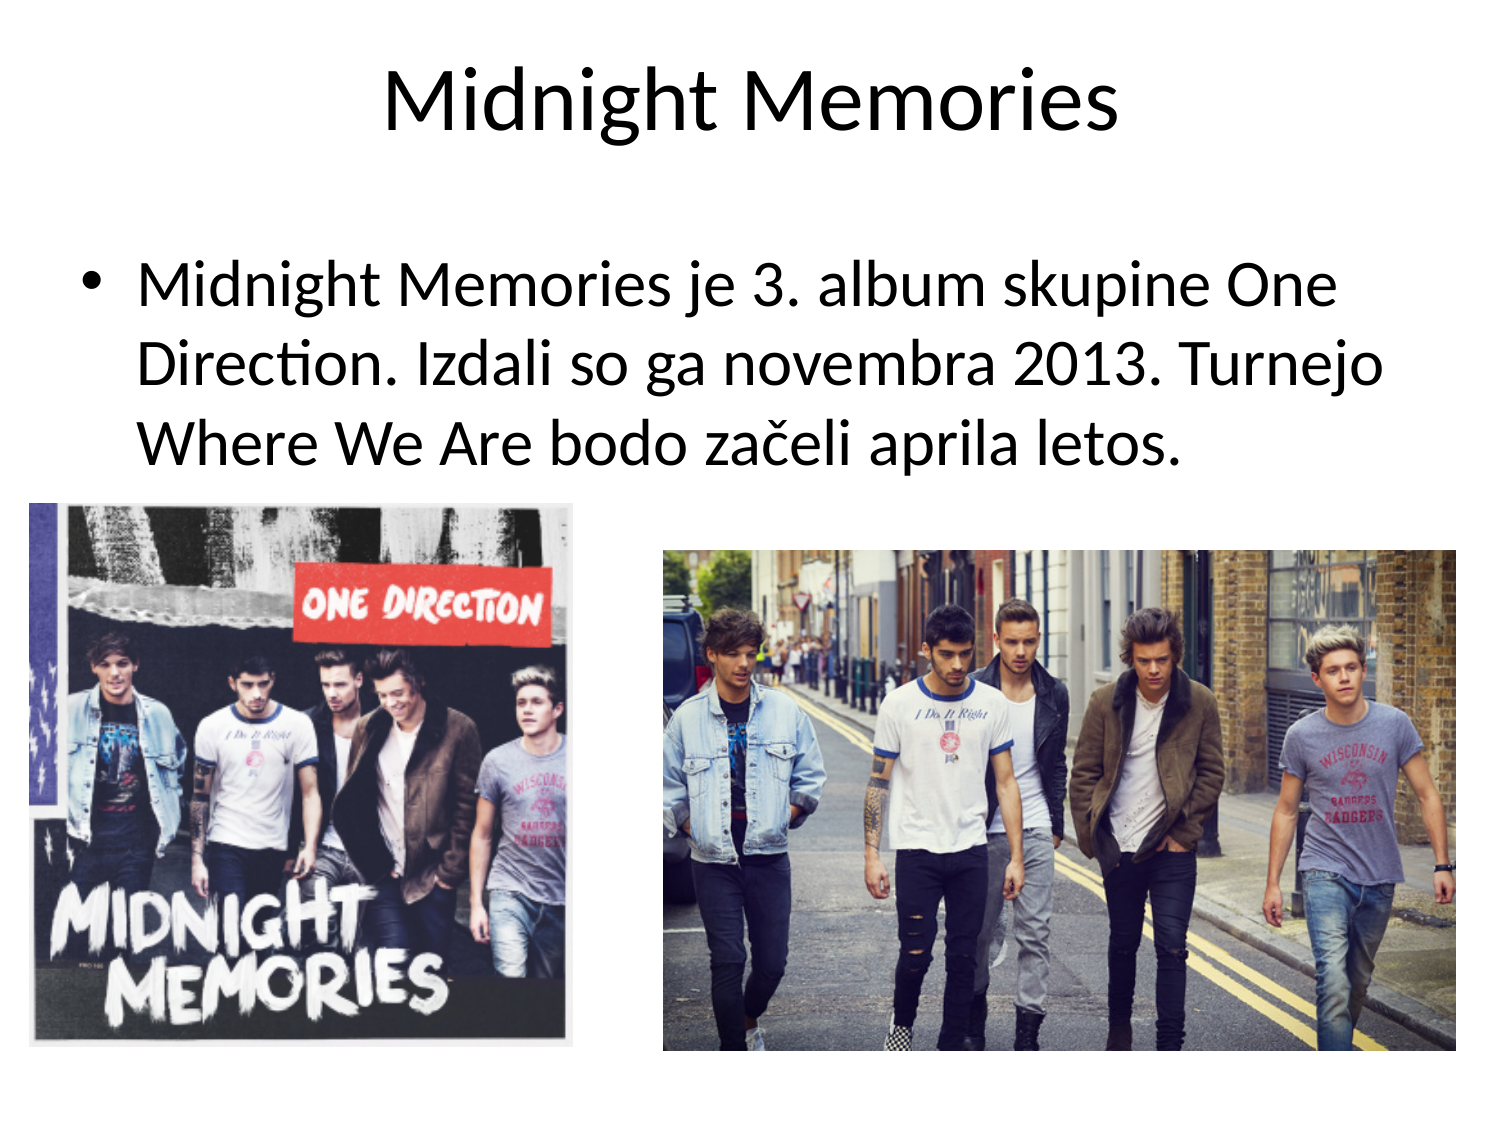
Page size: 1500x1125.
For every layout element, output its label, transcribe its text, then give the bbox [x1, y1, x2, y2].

list Midnight Memories je 3. album skupine One Direction. Izdali so ga novembra 2013. Turnejo Where We Are bodo začeli aprila letos. [64, 231, 1415, 975]
title Midnight Memories [76, 0, 1427, 188]
picture [663, 550, 1456, 1051]
picture [29, 503, 573, 1047]
